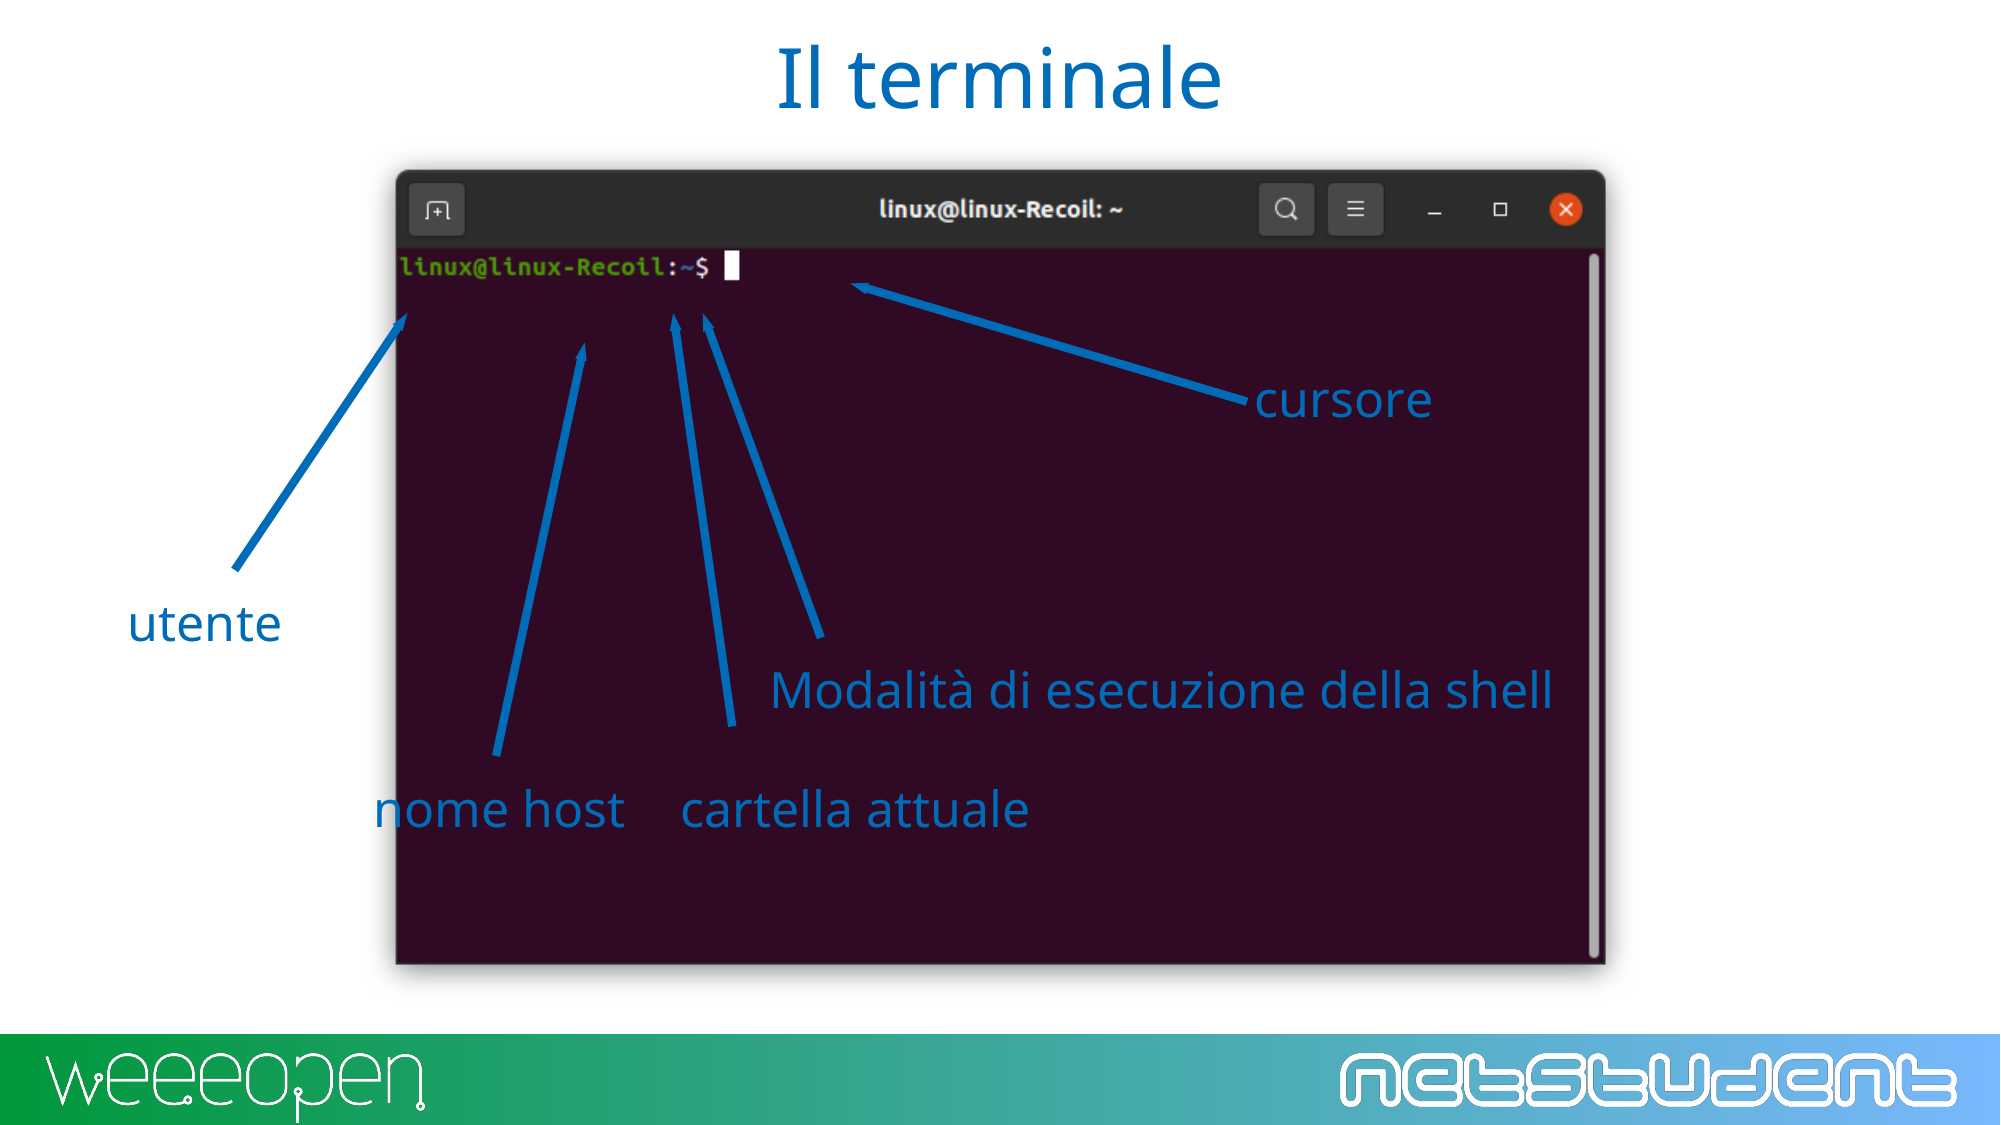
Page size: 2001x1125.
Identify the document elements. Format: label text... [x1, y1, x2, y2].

text_box utente [120, 583, 291, 659]
title Il terminale [70, 29, 1932, 248]
picture [355, 134, 1647, 1011]
text_box Modalità di esecuzione della shell [761, 651, 1563, 727]
text_box cartella attuale [673, 769, 1039, 845]
picture [1340, 1053, 1957, 1107]
picture [45, 1053, 425, 1123]
text_box nome host [365, 769, 634, 845]
text_box cursore [1247, 359, 1442, 435]
